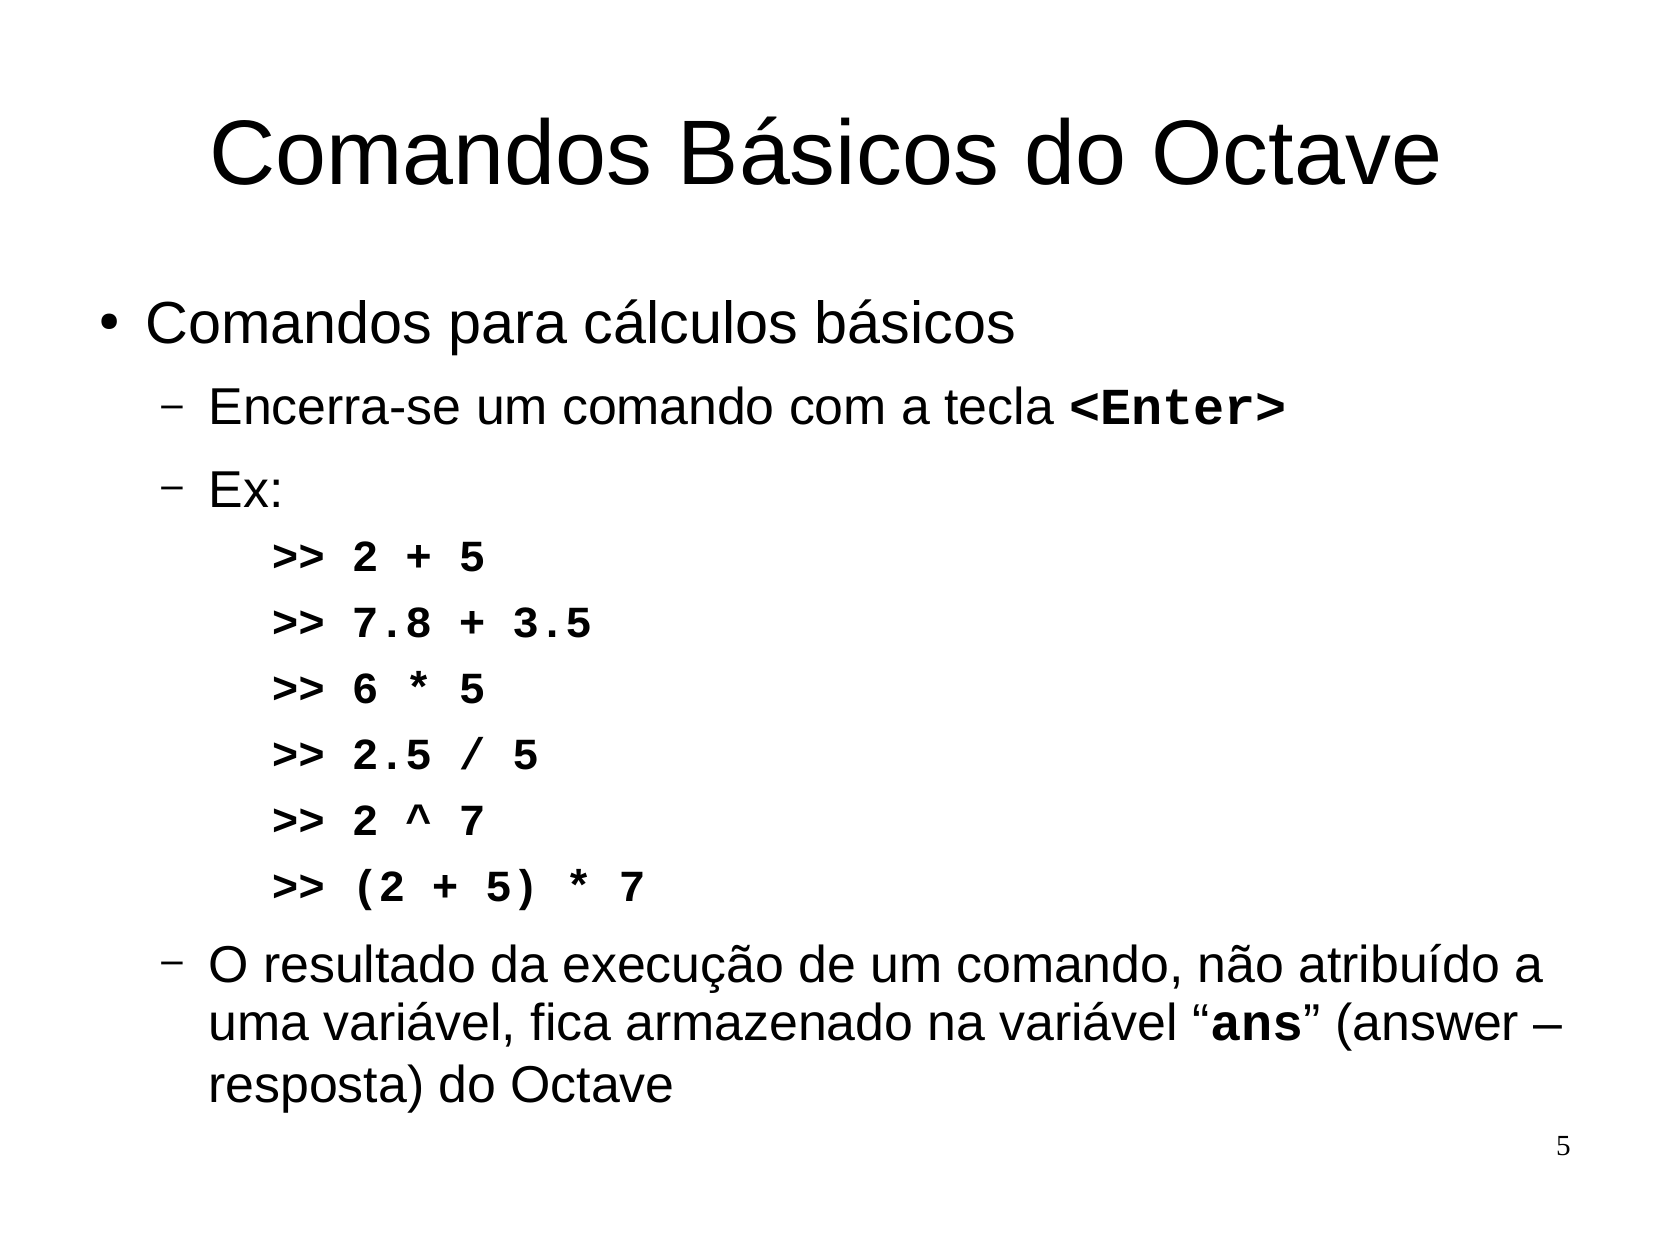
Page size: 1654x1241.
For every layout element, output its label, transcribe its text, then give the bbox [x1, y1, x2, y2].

title Comandos Básicos do Octave [82, 49, 1571, 257]
list Comandos para cálculos básicos Encerra-se um comando com a tecla <Enter> Ex: >> 2 + 5 >> 7.8 + 3.5 >> 6 * 5 >> 2.5 / 5 >> 2 ^ 7 >> (2 + 5) * 7 O resultado da execução de um comando, não atribuído a uma variável, fica armazenado na variável “ans” (answer – resposta) do Octave [82, 290, 1571, 1123]
